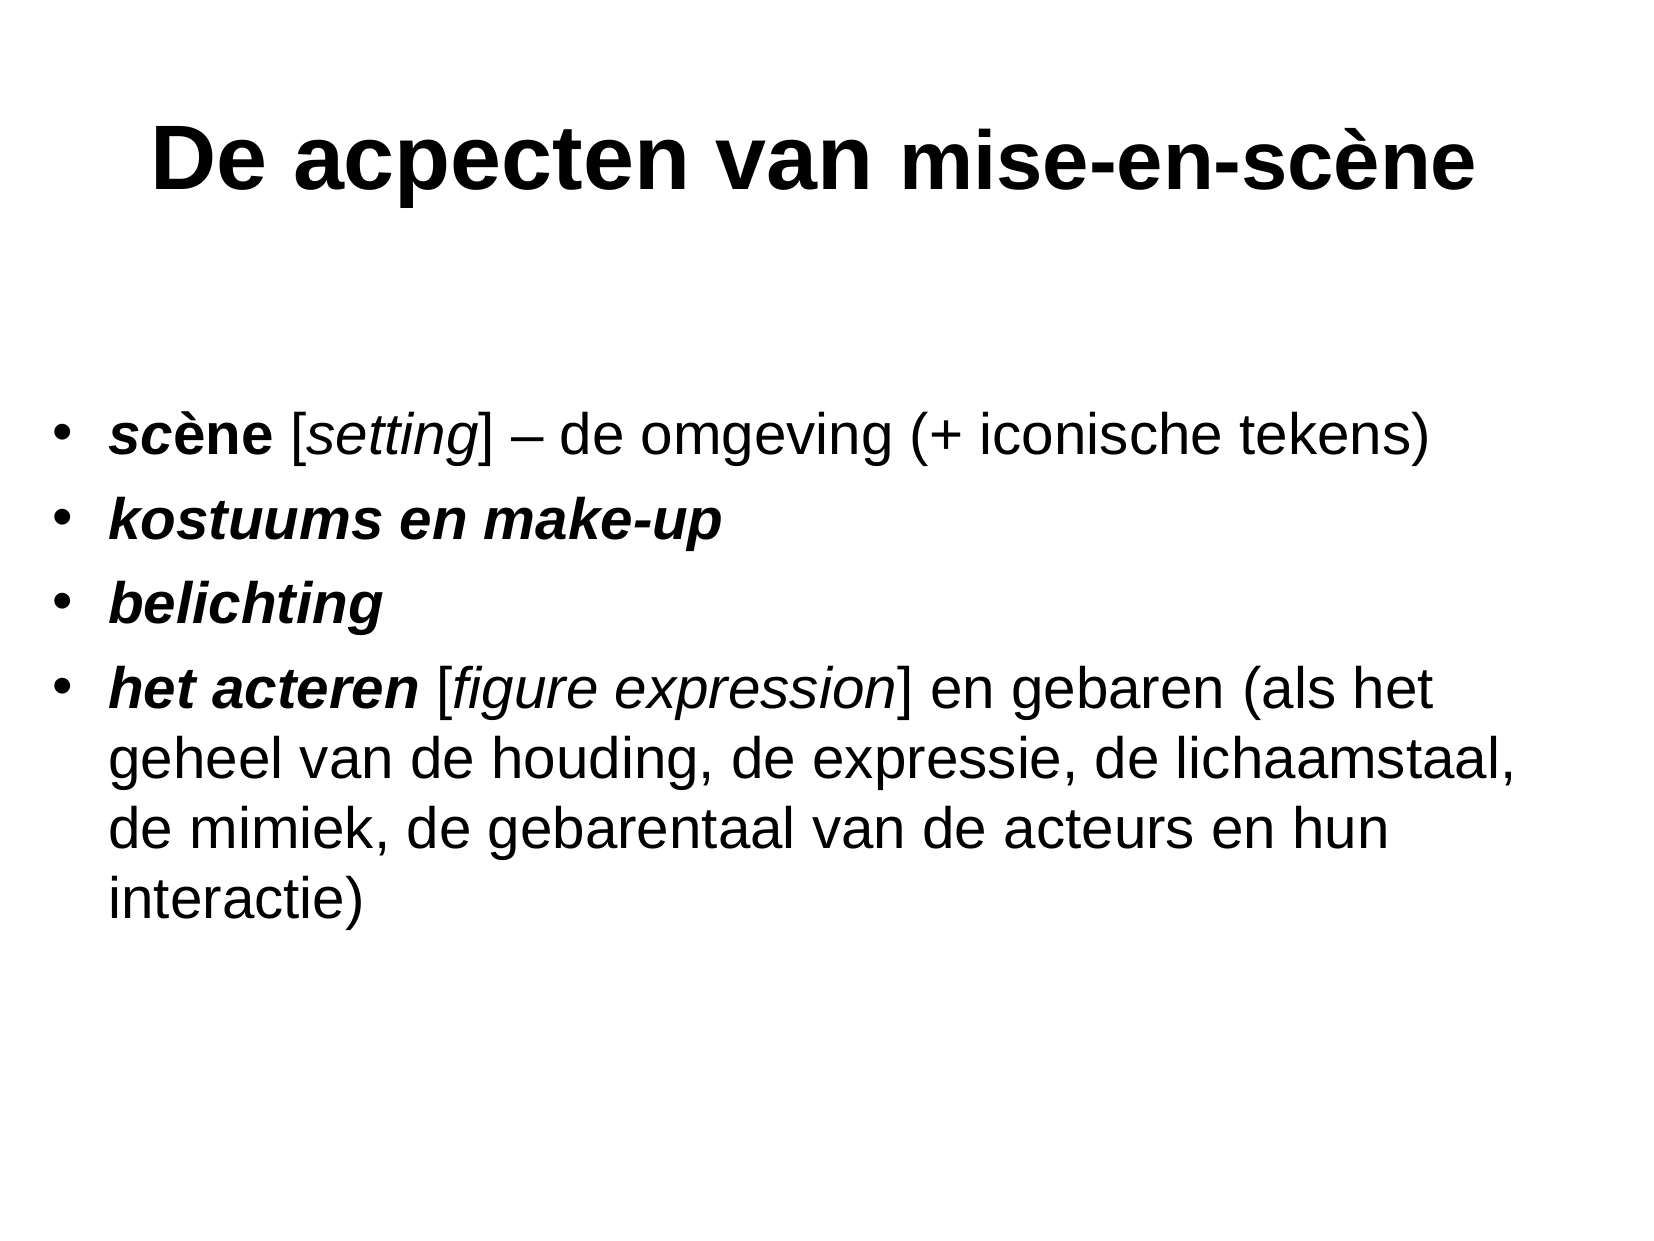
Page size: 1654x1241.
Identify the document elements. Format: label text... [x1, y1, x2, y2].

list scène [setting] – de omgeving (+ iconische tekens) kostuums en make-up belichting het acteren [figure expression] en gebaren (als het geheel van de houding, de expressie, de lichaamstaal, de mimiek, de gebarentaal van de acteurs en hun interactie) [37, 294, 1613, 1113]
title De acpecten van mise-en-scène [82, 49, 1571, 257]
